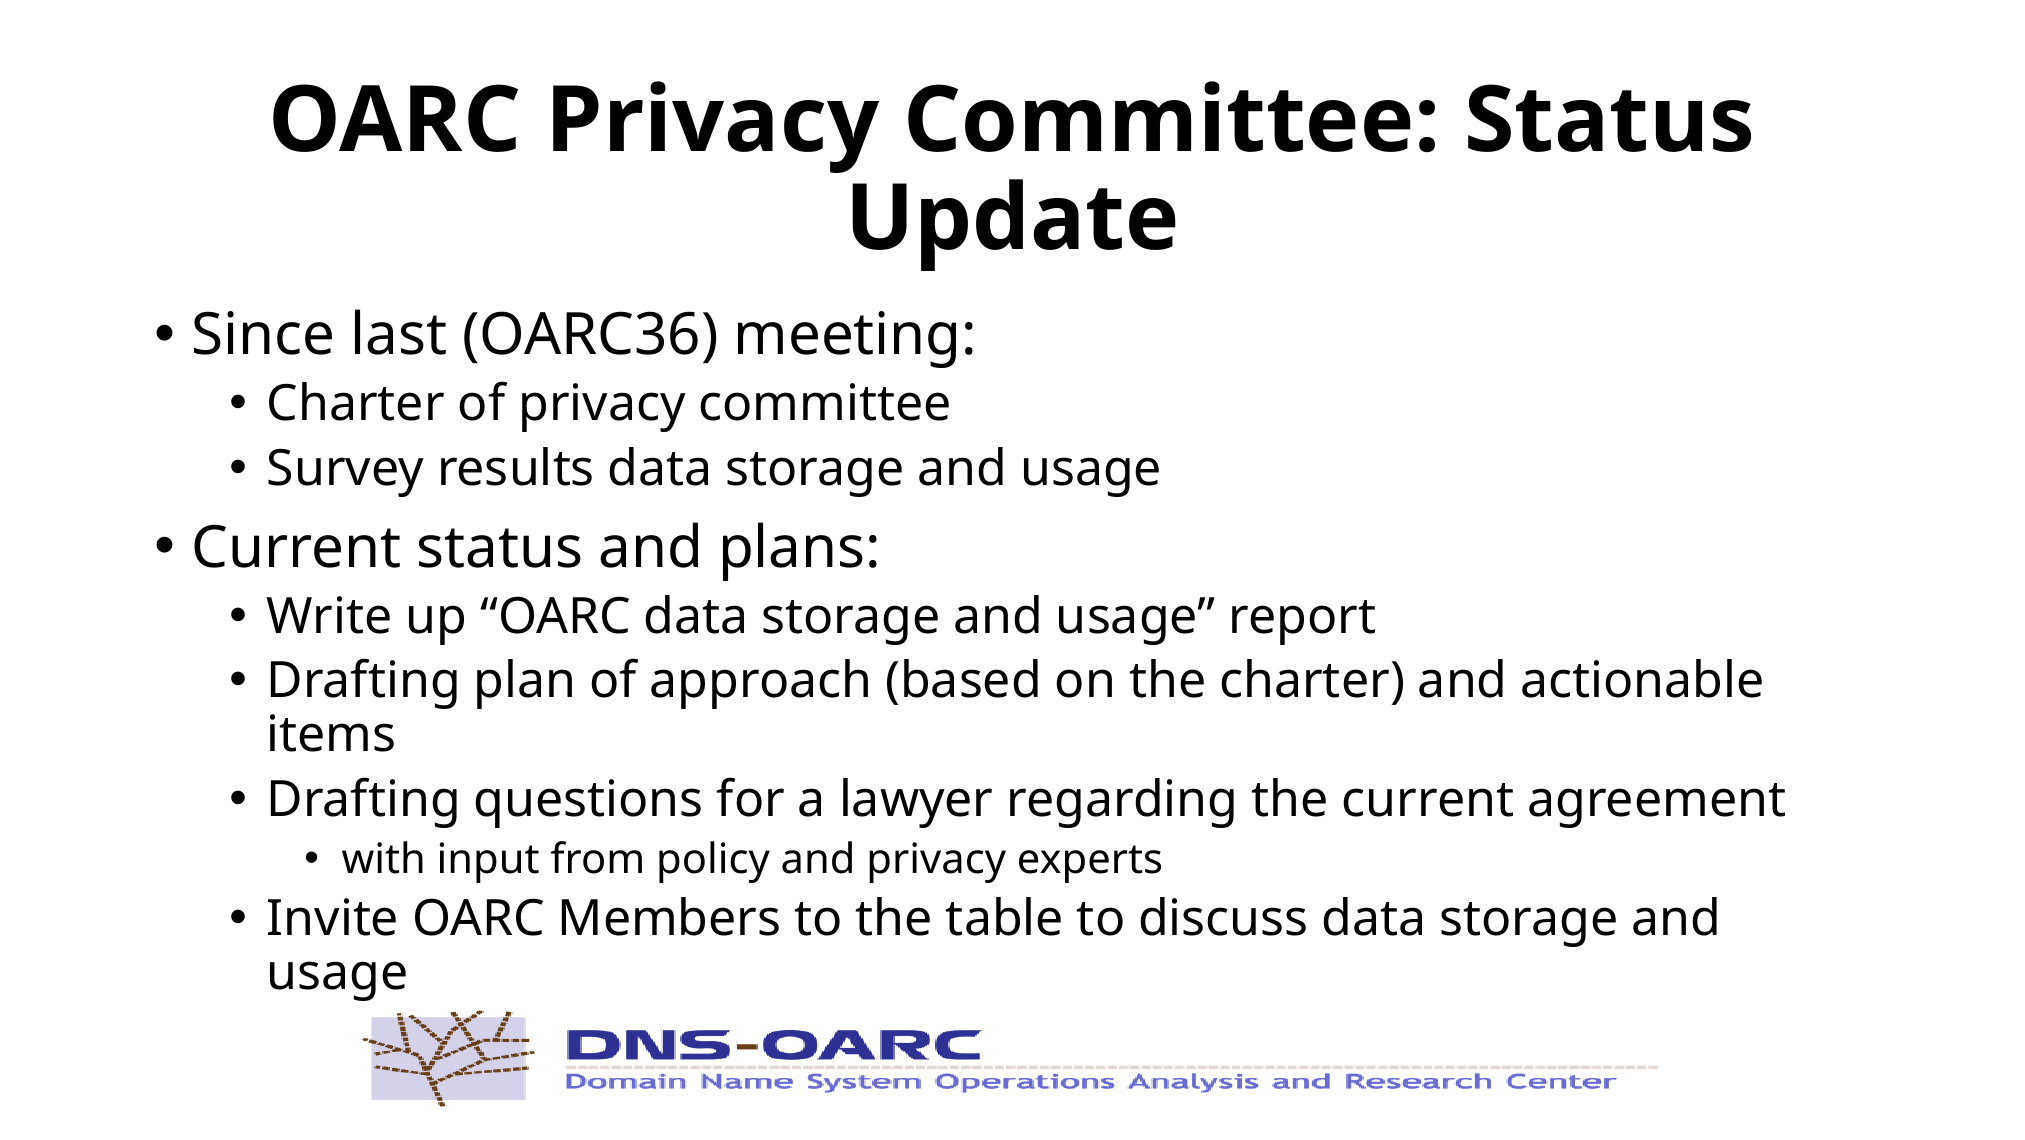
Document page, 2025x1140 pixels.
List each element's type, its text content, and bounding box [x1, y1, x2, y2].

picture [289, 1021, 1700, 1113]
list Since last (OARC36) meeting: Charter of privacy committee Survey results data storage and usage Current status and plans: Write up “OARC data storage and usage” report Drafting plan of approach (based on the charter) and actionable items Drafting questions for a lawyer regarding the current agreement with input from policy and privacy experts Invite OARC Members to the table to discuss data storage and usage [139, 296, 1886, 1021]
title OARC Privacy Committee: Status Update [139, 60, 1886, 281]
